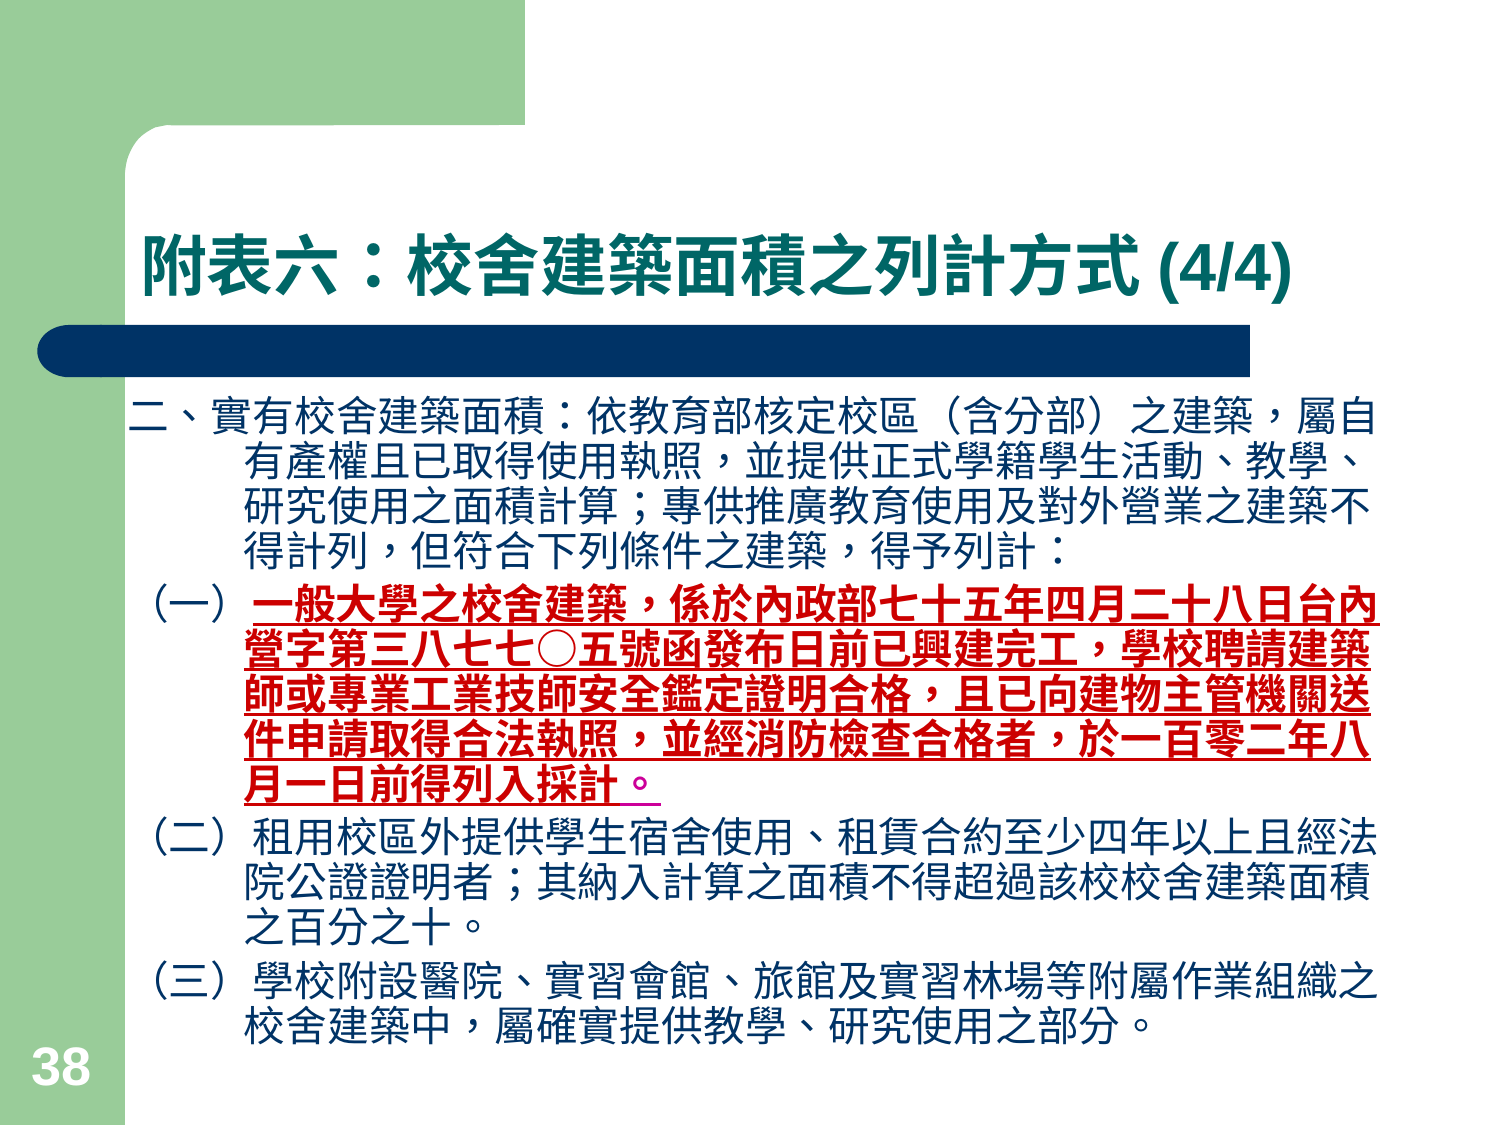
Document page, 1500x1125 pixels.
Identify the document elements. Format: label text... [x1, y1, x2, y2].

title 附表六：校舍建築面積之列計方式(4/4) [125, 125, 1425, 313]
slide_number <編號> [13, 1023, 111, 1105]
list 二、實有校舍建築面積：依教育部核定校區（含分部）之建築，屬自有產權且已取得使用執照，並提供正式學籍學生活動、教學、研究使用之面積計算；專供推廣教育使用及對外營業之建築不得計列，但符合下列條件之建築，得予列計： （一）一般大學之校舍建築，係於內政部七十五年四月二十八日台內營字第三八七七○五號函發布日前已興建完工，學校聘請建築師或專業工業技師安全鑑定證明合格，且已向建物主管機關送件申請取得合法執照，並經消防檢查合格者，於一百零二年八月一日前得列入採計。 （二）租用校區外提供學生宿舍使用、租賃合約至少四年以上且經法院公證證明者；其納入計算之面積不得超過該校校舍建築面積之百分之十。 （三）學校附設醫院、實習會館、旅館及實習林場等附屬作業組織之校舍建築中，屬確實提供教學、研究使用之部分。 [112, 387, 1424, 1083]
